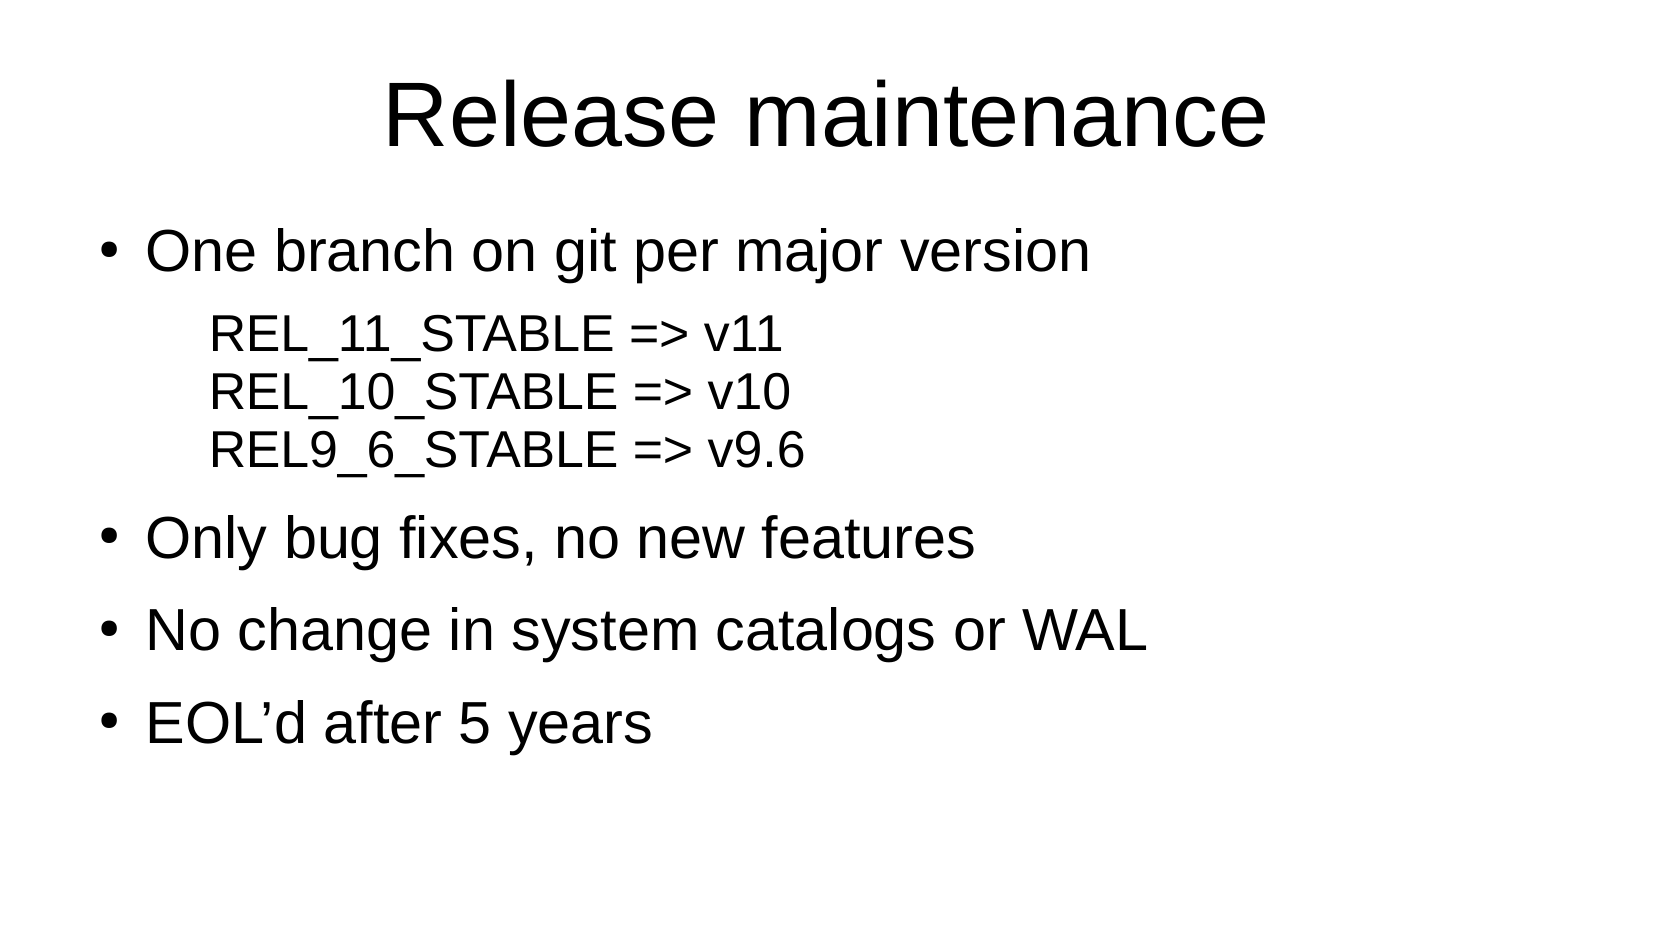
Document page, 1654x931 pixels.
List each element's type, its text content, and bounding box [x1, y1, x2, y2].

title Release maintenance [82, 37, 1571, 193]
list One branch on git per major version REL_11_STABLE => v11 REL_10_STABLE => v10 REL9_6_STABLE => v9.6 Only bug fixes, no new features No change in system catalogs or WAL EOL’d after 5 years [82, 217, 1571, 758]
